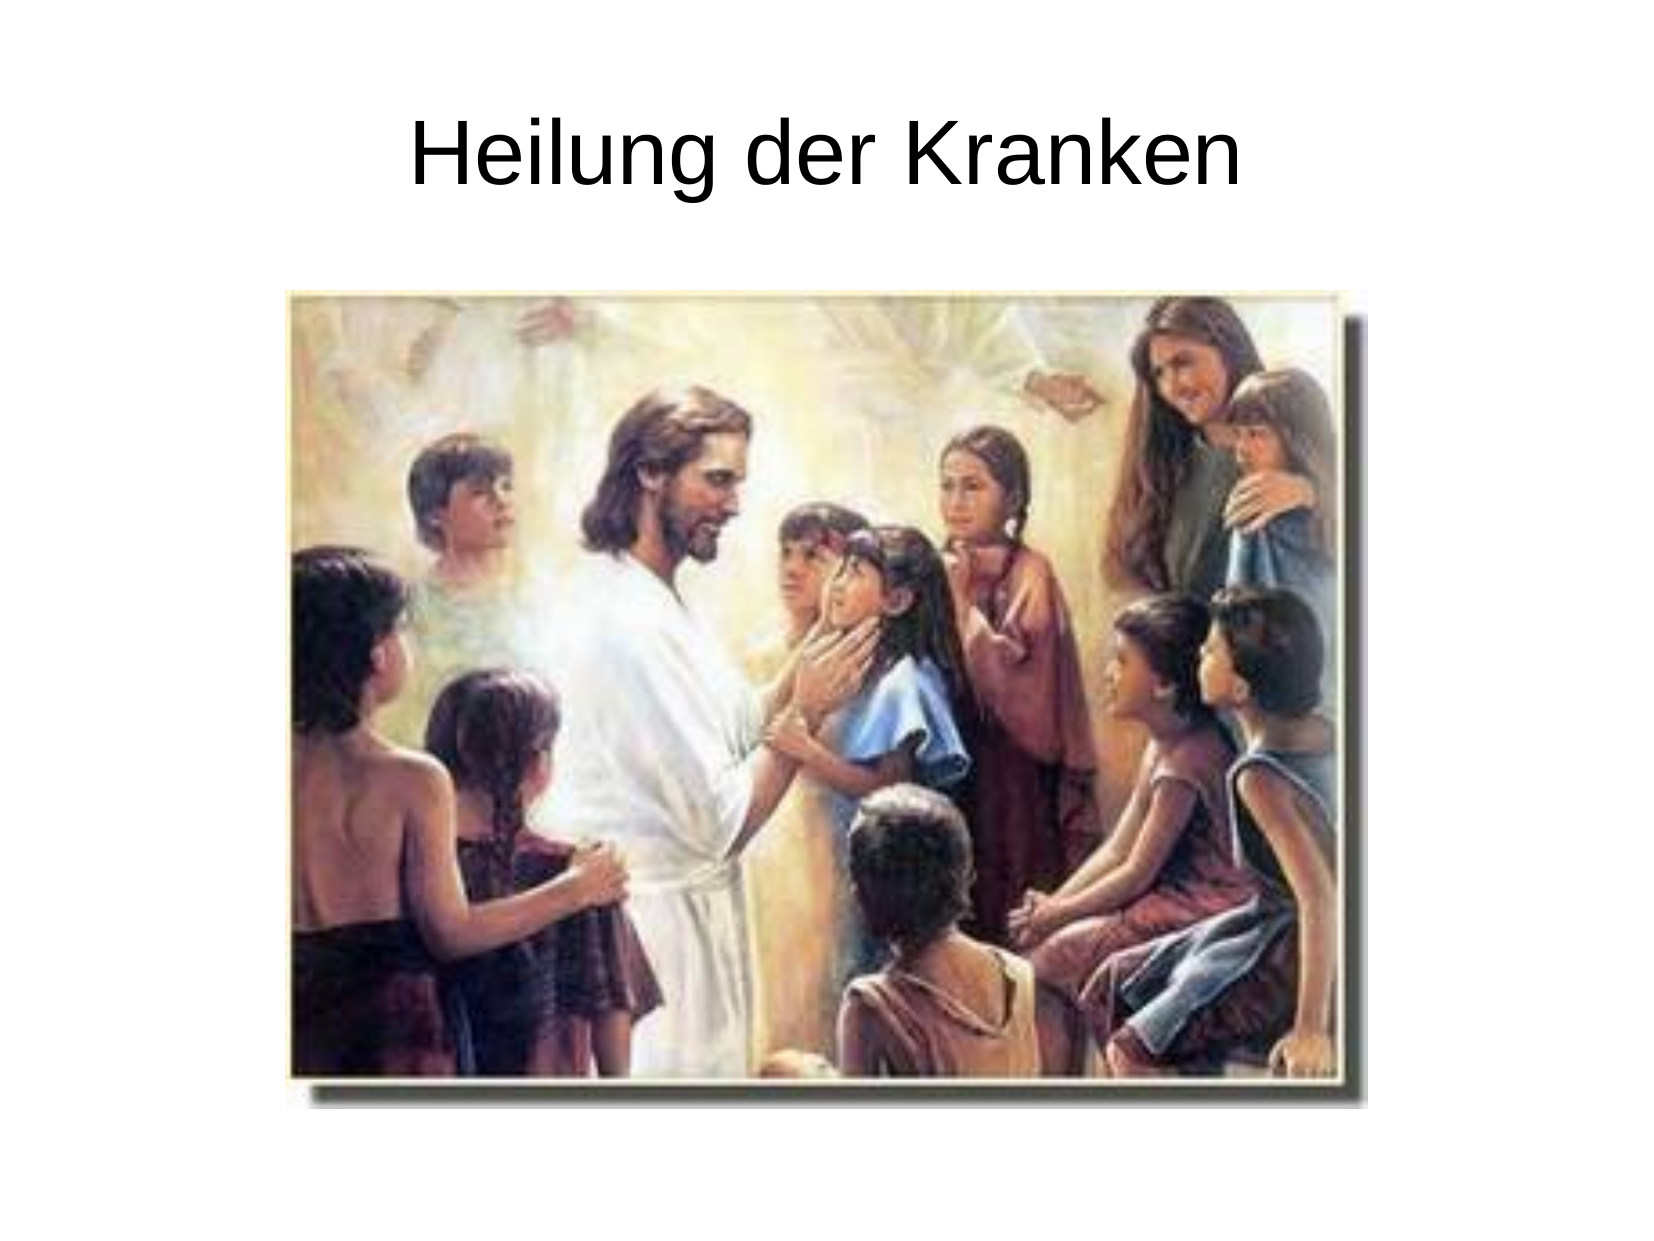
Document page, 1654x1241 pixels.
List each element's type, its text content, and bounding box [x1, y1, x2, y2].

picture [285, 290, 1368, 1109]
title Heilung der Kranken [82, 49, 1571, 257]
